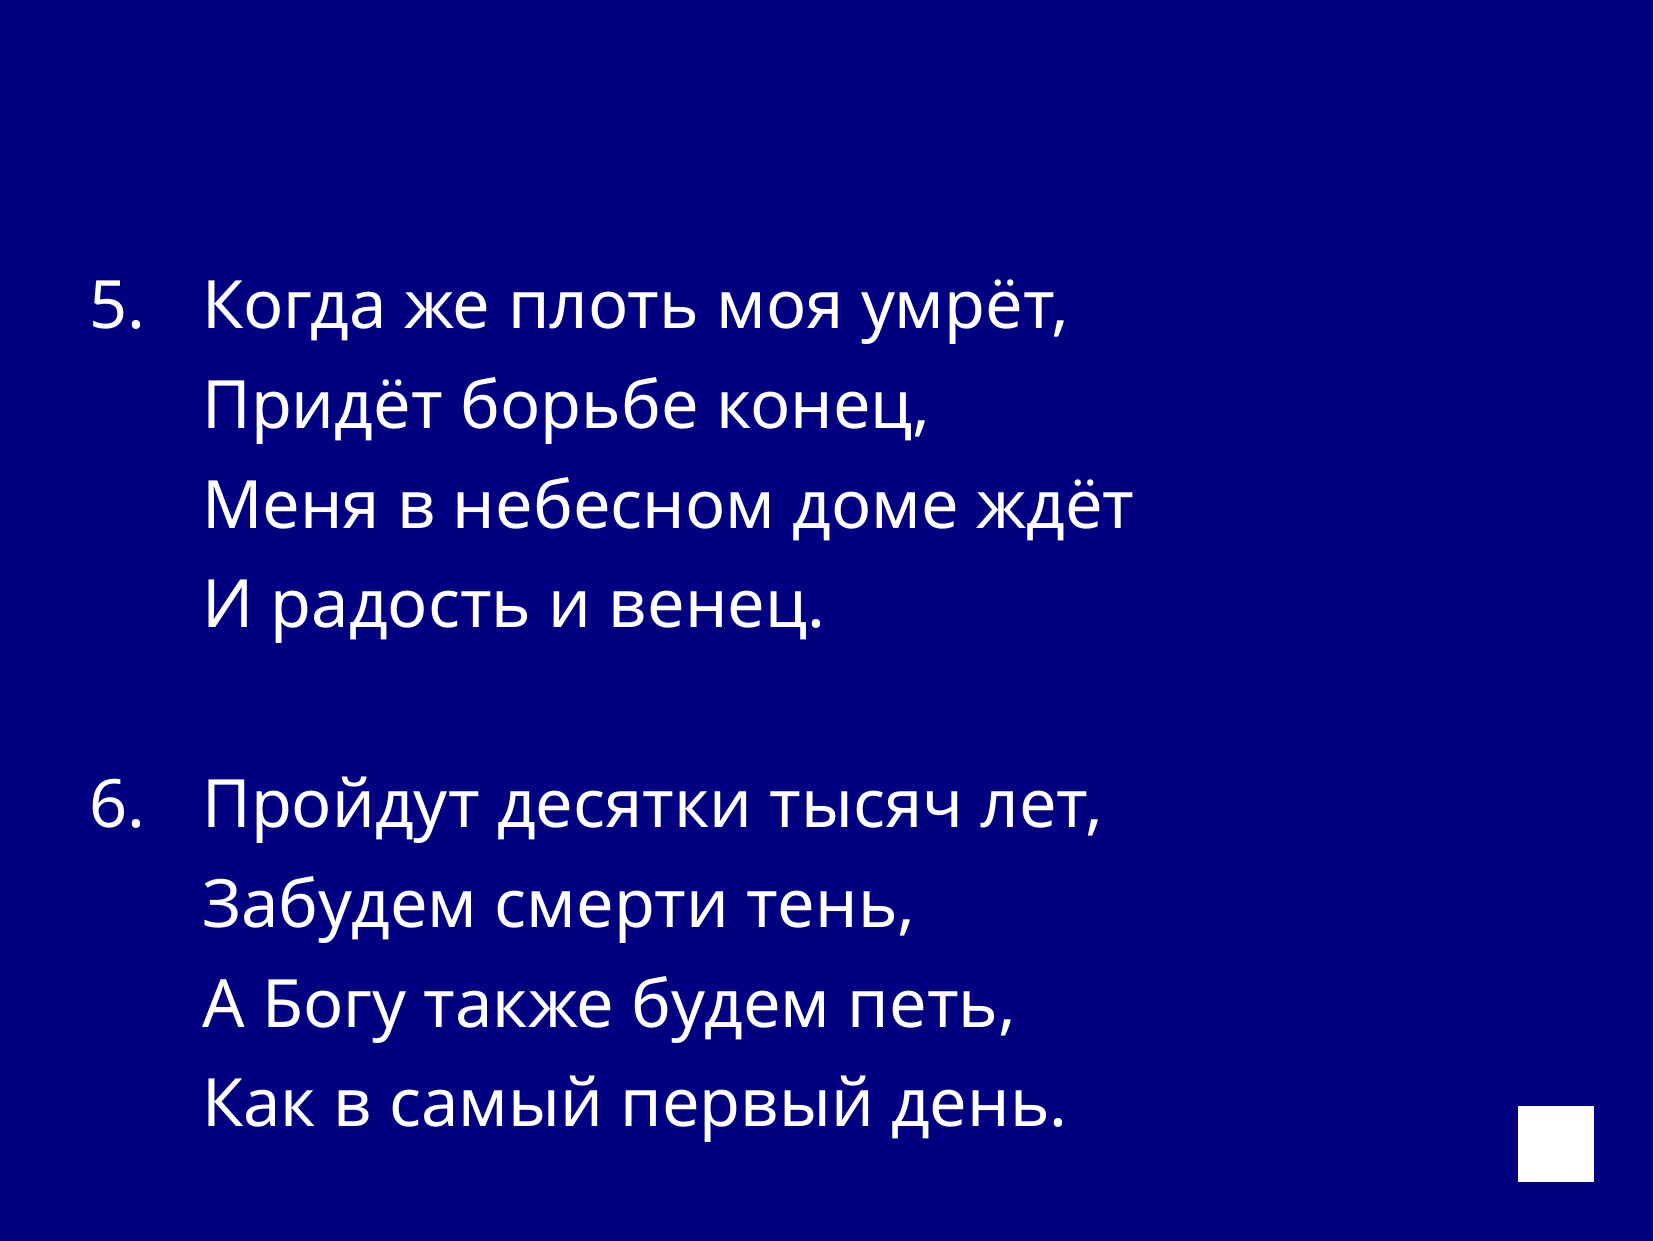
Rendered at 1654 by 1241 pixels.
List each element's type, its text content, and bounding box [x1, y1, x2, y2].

text_box [1518, 1106, 1594, 1182]
text_box 5. Когда же плоть моя умрёт, Придёт борьбе конец, Меня в небесном доме ждёт И радость и венец. 6. Пройдут десятки тысяч лет, Забудем смерти тень, А Богу также будем петь, Как в самый первый день. [75, 150, 1576, 1163]
